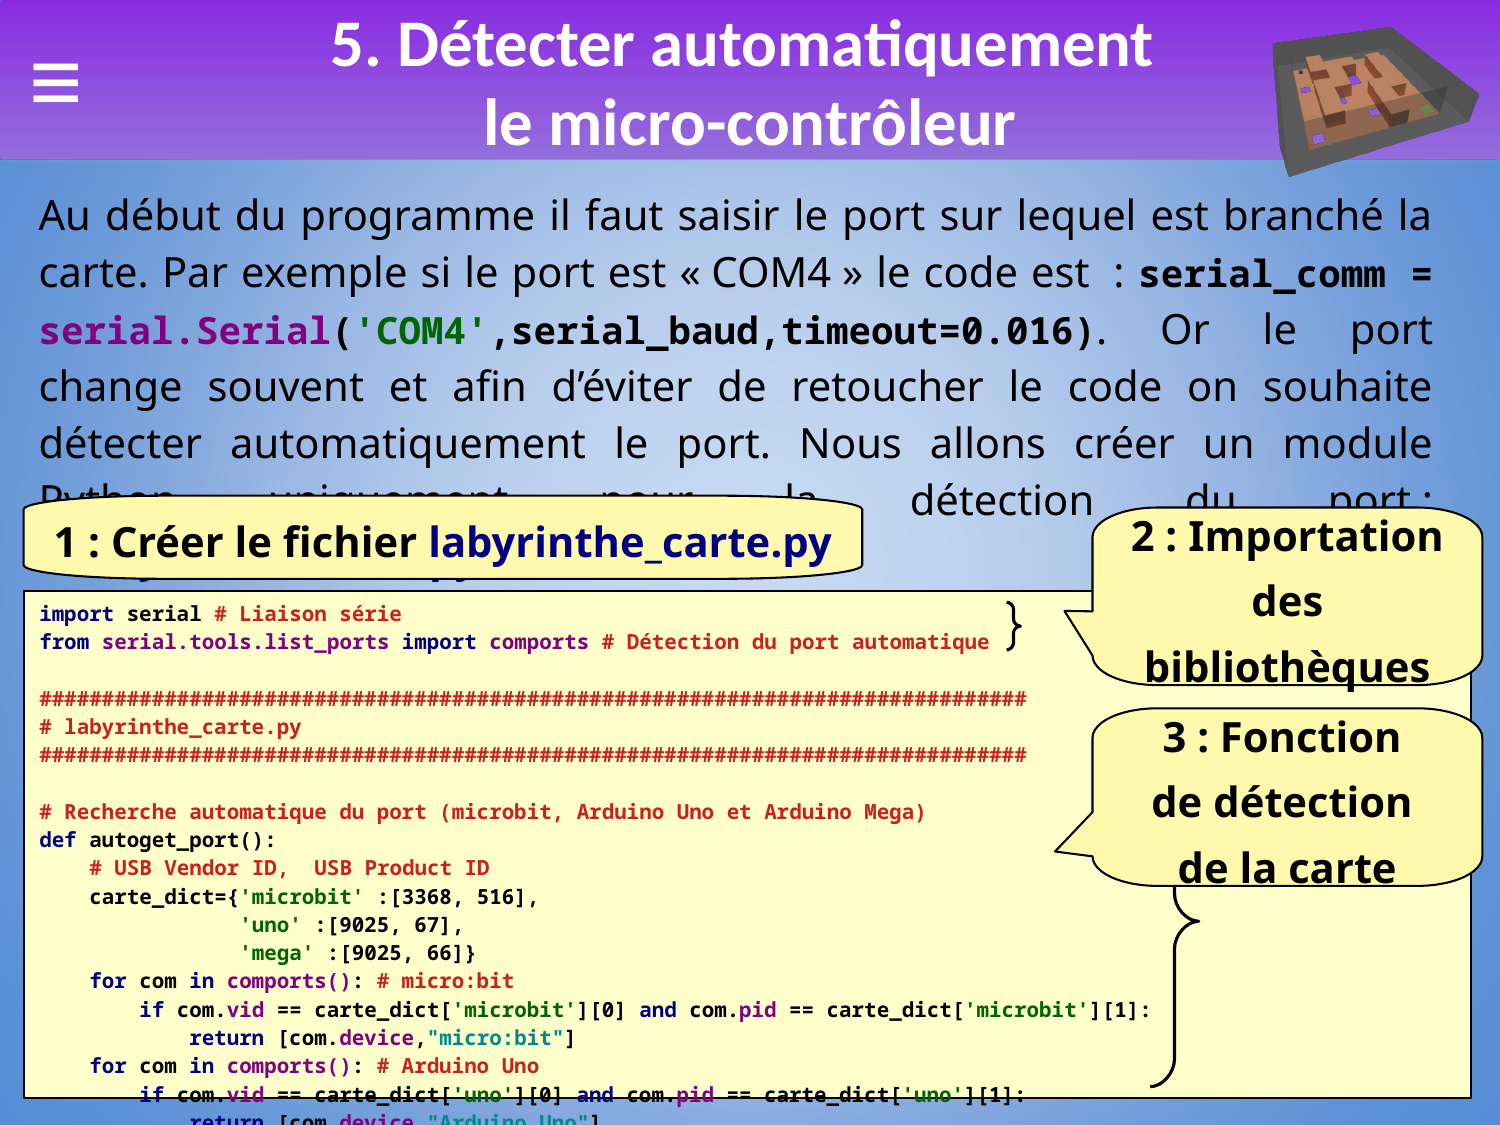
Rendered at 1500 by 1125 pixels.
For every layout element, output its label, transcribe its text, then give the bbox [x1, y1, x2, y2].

text_box 3 : Fonction de détection de la carte [1055, 708, 1483, 886]
text_box 5. Détecter automatiquement le micro-contrôleur [0, 0, 1500, 159]
text_box 2 : Importation des bibliothèques [1064, 507, 1483, 686]
text_box import serial # Liaison série from serial.tools.list_ports import comports # Détection du port automatique ############################################################################### # labyrinthe_carte.py ############################################################################### # Recherche automatique du port (microbit, Arduino Uno et Arduino Mega) def autoget_port(): # USB Vendor ID, USB Product ID carte_dict={'microbit' :[3368, 516], 'uno' :[9025, 67], 'mega' :[9025, 66]} for com in comports(): # micro:bit if com.vid == carte_dict['microbit'][0] and com.pid == carte_dict['microbit'][1]: return [com.device,"micro:bit"] for com in comports(): # Arduino Uno if com.vid == carte_dict['uno'][0] and com.pid == carte_dict['uno'][1]: return [com.device,"Arduino Uno"] for com in comports(): # Arduino Mega if com.vid == carte_dict['mega'][0] and com.pid == carte_dict['mega'][1]: return [com.device,"Arduino Mega"] return [None,""] [23, 590, 1471, 1099]
text_box ≡ [14, 23, 101, 141]
text_box 1 : Créer le fichier labyrinthe_carte.py [23, 495, 863, 579]
text_box Au début du programme il faut saisir le port sur lequel est branché la carte. Par exemple si le port est « COM4 » le code est : serial_comm = serial.Serial('COM4',serial_baud,timeout=0.016). Or le port change souvent et afin d’éviter de retoucher le code on souhaite détecter automatiquement le port. Nous allons créer un module Python uniquement pour la détection du port : « labyrinthe_carte.py ». [23, 178, 1448, 486]
picture [0, 27, 1500, 1125]
